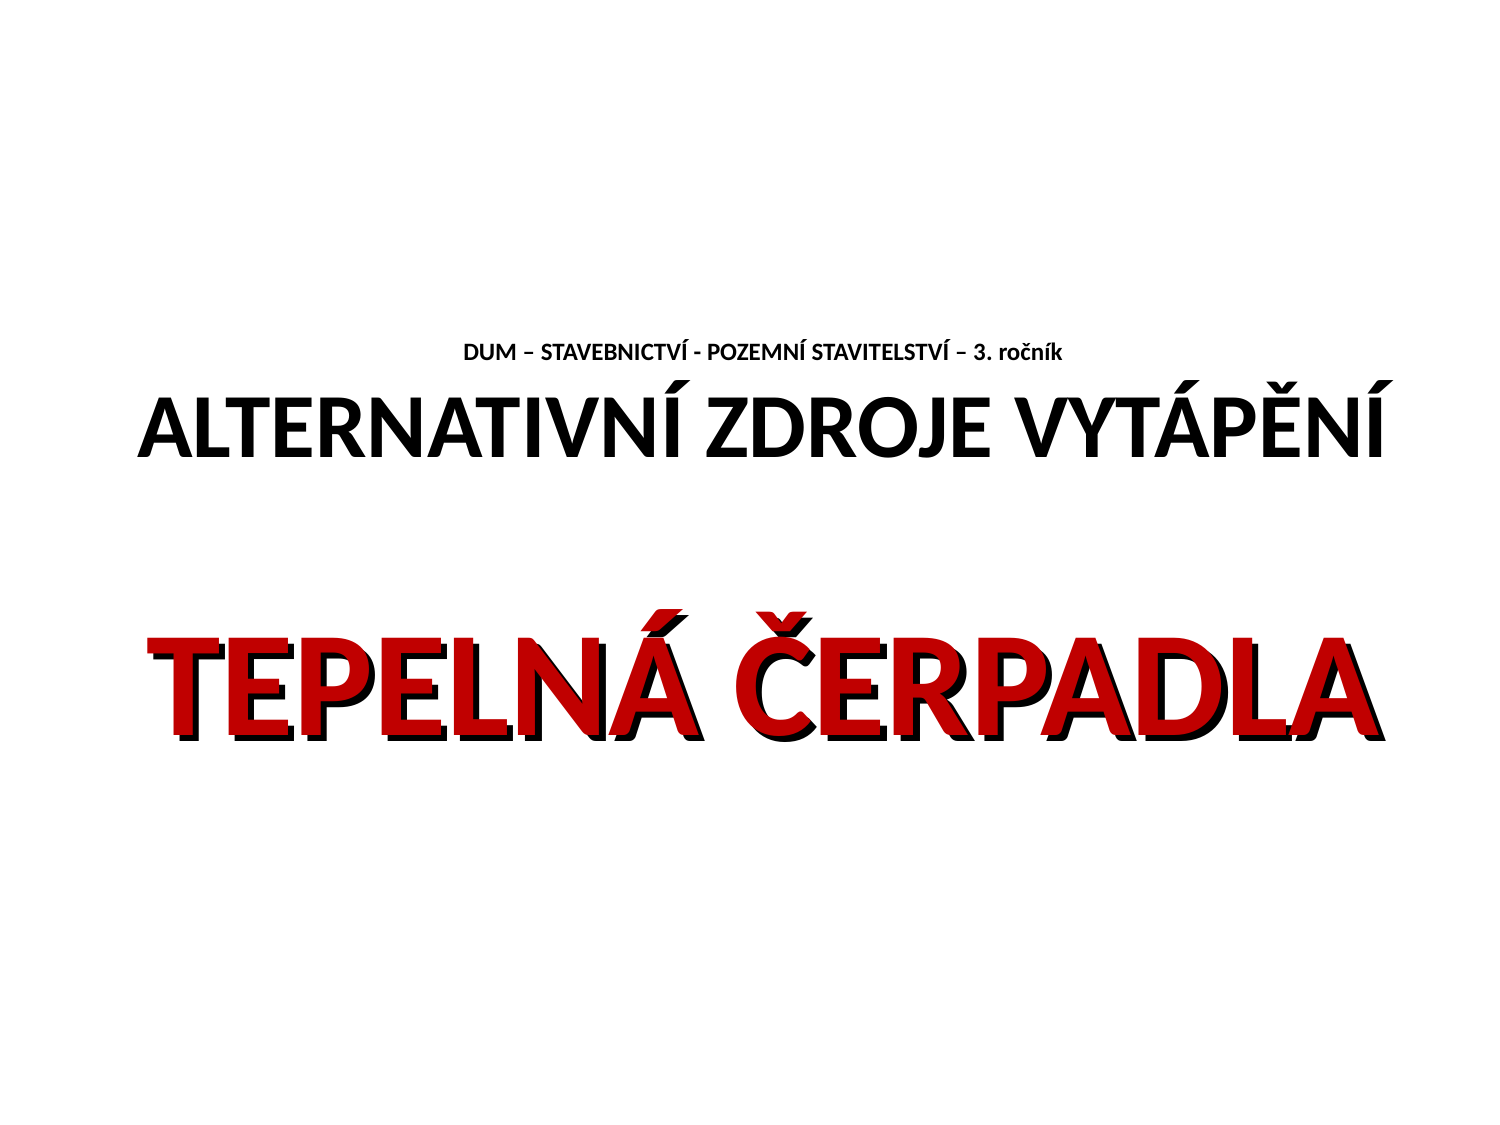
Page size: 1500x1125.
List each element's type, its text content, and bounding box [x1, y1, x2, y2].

title DUM – STAVEBNICTVÍ - POZEMNÍ STAVITELSTVÍ – 3. ročník ALTERNATIVNÍ ZDROJE VYTÁPĚNÍ TEPELNÁ ČERPADLA [88, 231, 1439, 870]
